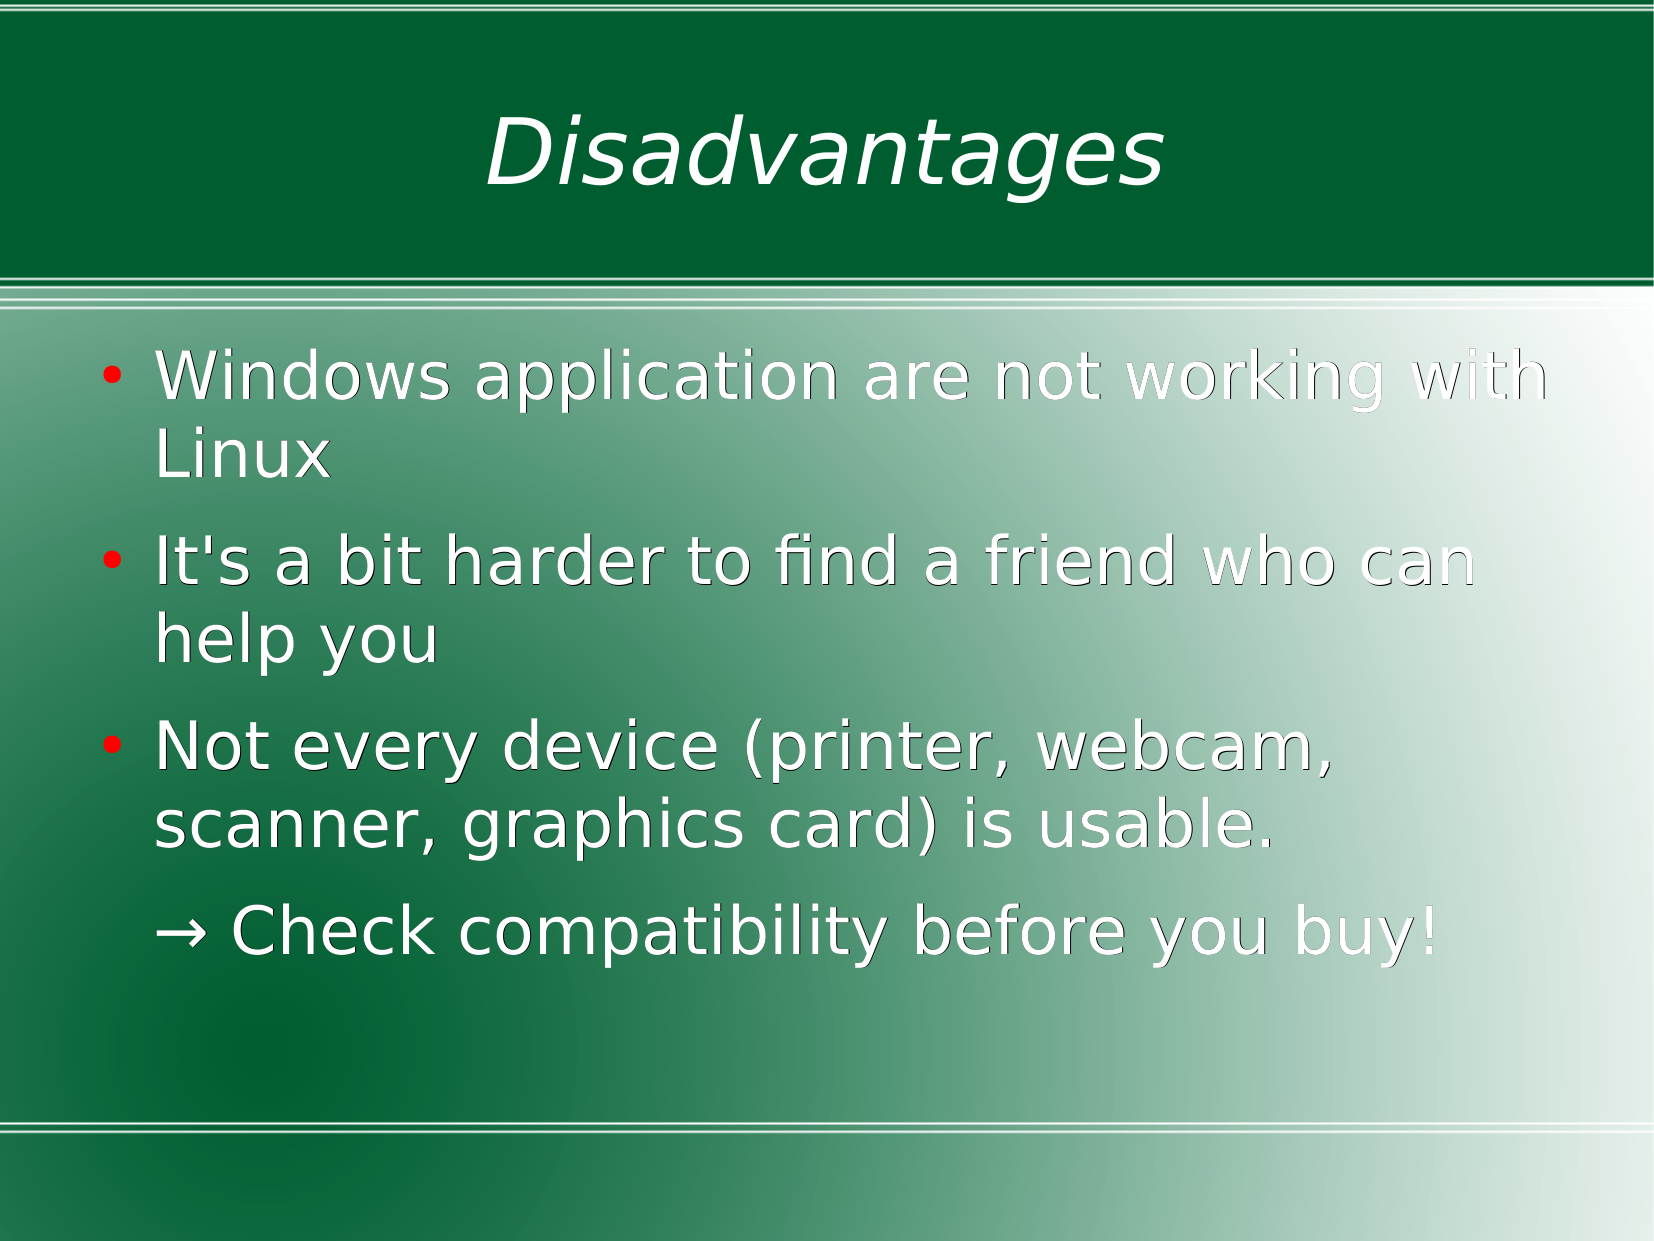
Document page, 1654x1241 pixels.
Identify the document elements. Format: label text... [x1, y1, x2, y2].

list Windows application are not working with Linux It's a bit harder to find a friend who can help you Not every device (printer, webcam, scanner, graphics card) is usable. → Check compatibility before you buy! [82, 337, 1571, 1241]
title Disadvantages [82, 56, 1571, 250]
picture [0, 0, 1654, 1241]
